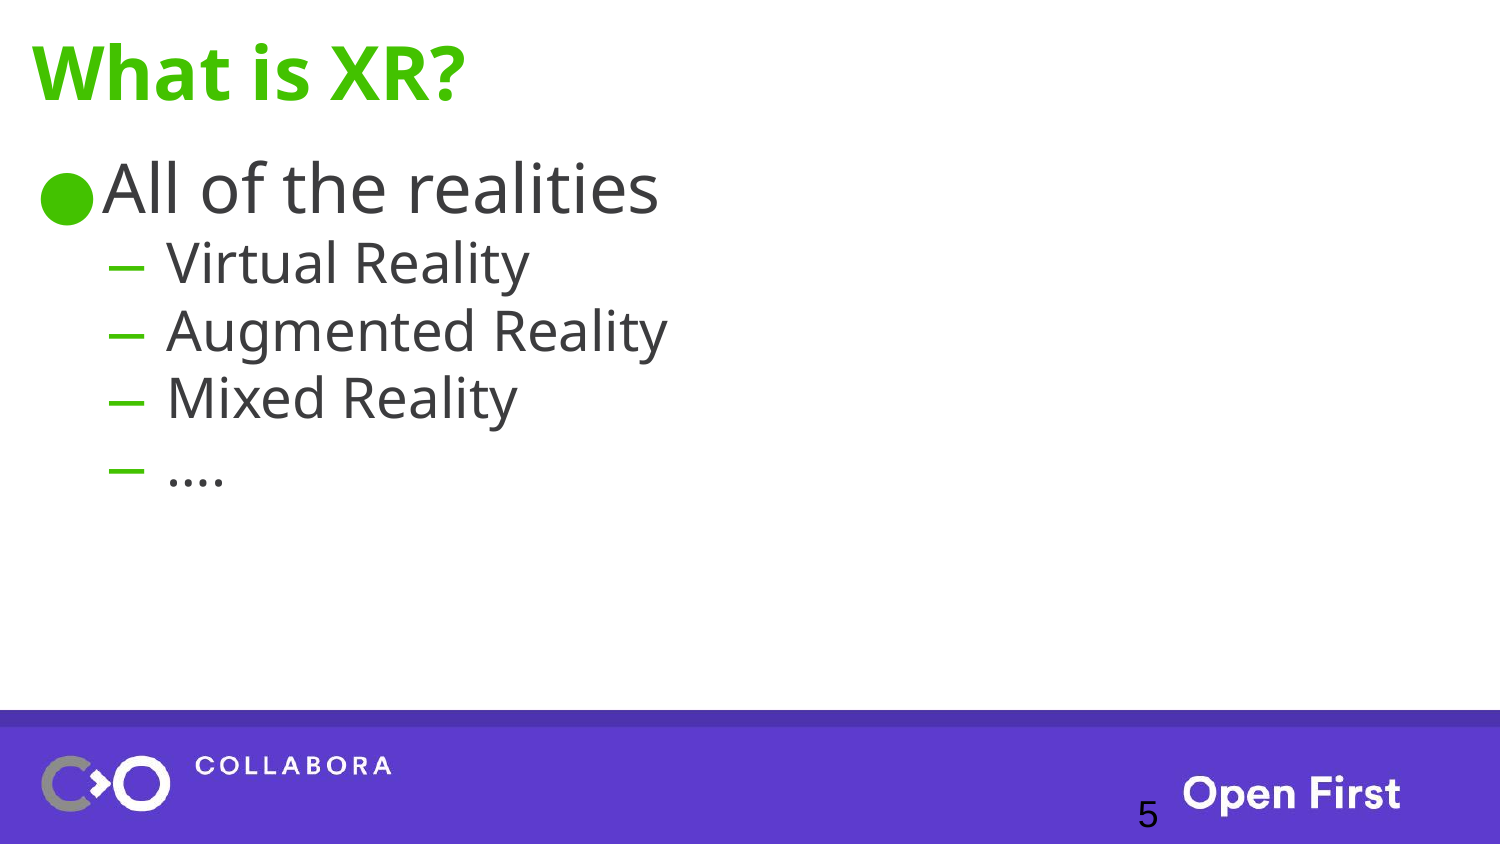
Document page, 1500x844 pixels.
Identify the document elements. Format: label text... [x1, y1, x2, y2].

text_box All of the realities Virtual Reality Augmented Reality Mixed Reality …. [37, 145, 1464, 729]
text_box What is XR? [32, 25, 1459, 175]
picture [0, 0, 1500, 844]
